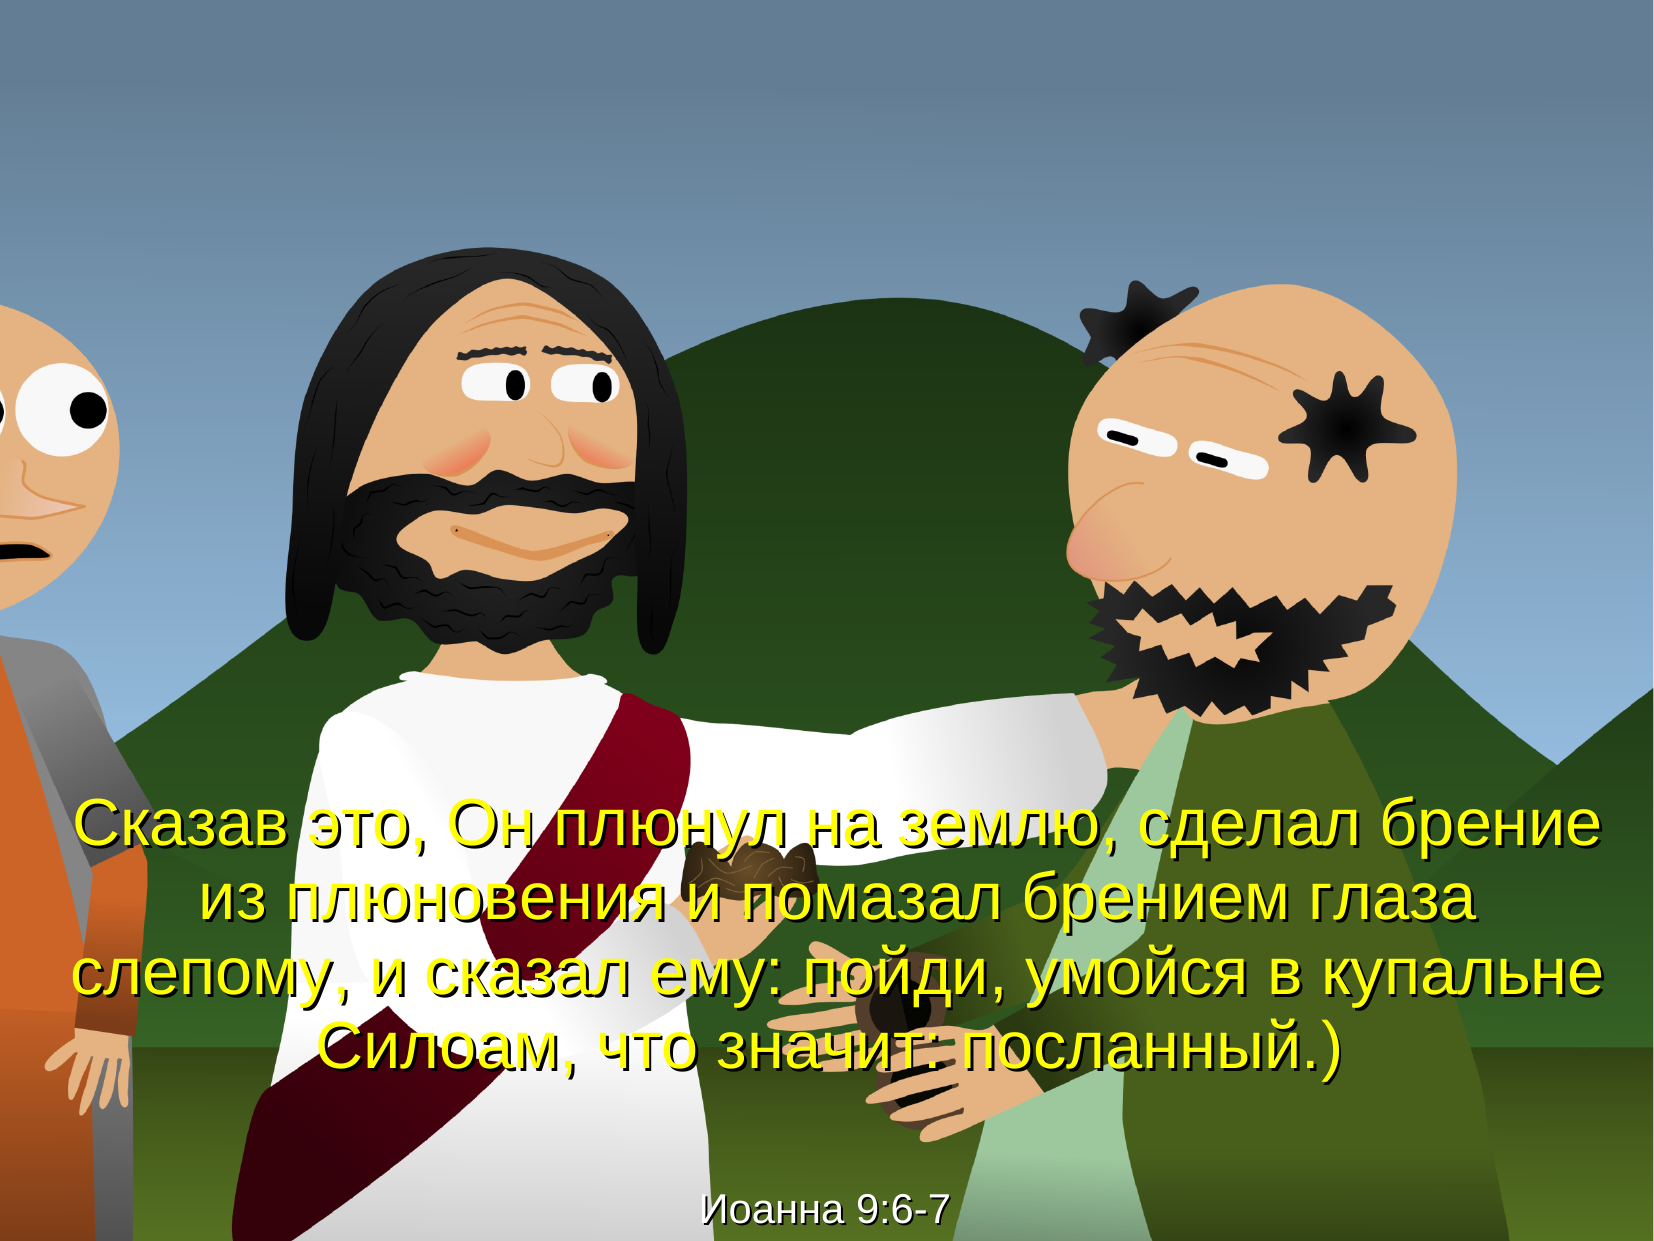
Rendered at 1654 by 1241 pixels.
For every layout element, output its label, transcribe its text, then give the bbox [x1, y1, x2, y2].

picture [0, 0, 1654, 1241]
text_box Сказав это, Он плюнул на землю, сделал брение из плюновения и помазал брением глаза слепому, и сказал ему: пойди, умойся в купальне Силоам, что значит: посланный.) [37, 773, 1640, 1163]
text_box Иоанна 9:6-7 [37, 1175, 1613, 1238]
